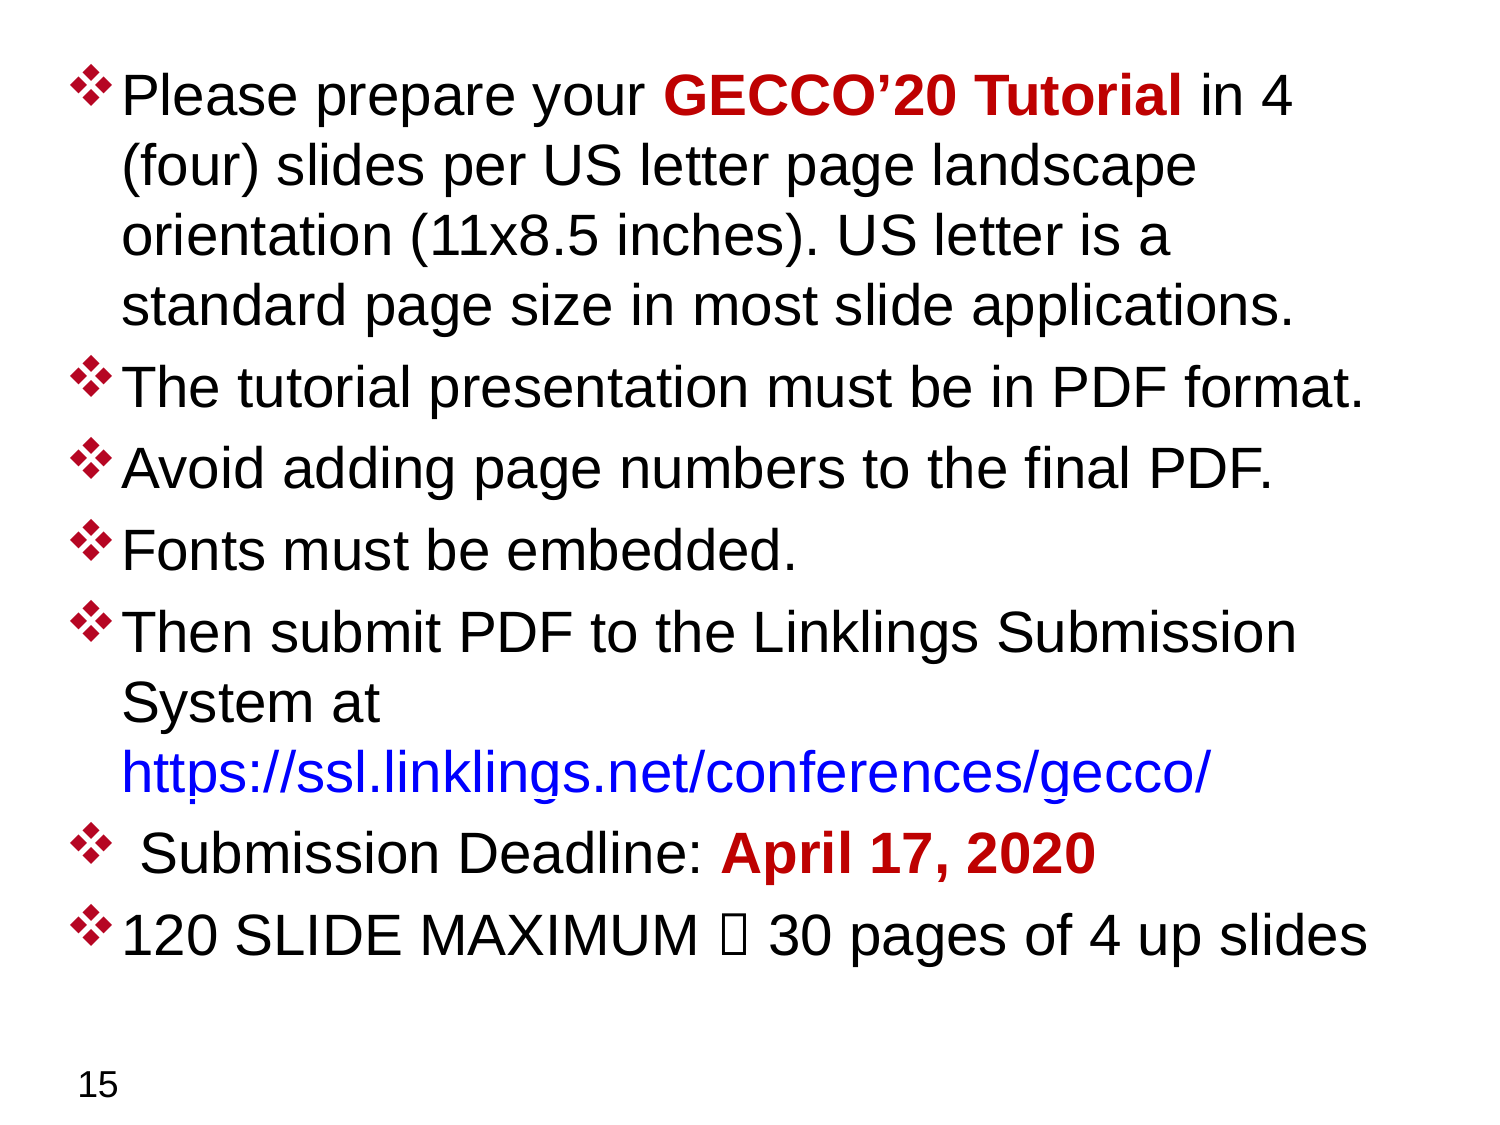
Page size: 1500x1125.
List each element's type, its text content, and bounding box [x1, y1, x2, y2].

text_box <number> [62, 1037, 1463, 1113]
text_box Please prepare your GECCO’20 Tutorial in 4 (four) slides per US letter page landscape orientation (11x8.5 inches). US letter is a standard page size in most slide applications. The tutorial presentation must be in PDF format. Avoid adding page numbers to the final PDF. Fonts must be embedded. Then submit PDF to the Linklings Submission System at https://ssl.linklings.net/conferences/gecco/ Submission Deadline: April 17, 2020 120 SLIDE MAXIMUM  30 pages of 4 up slides [49, 49, 1388, 1100]
